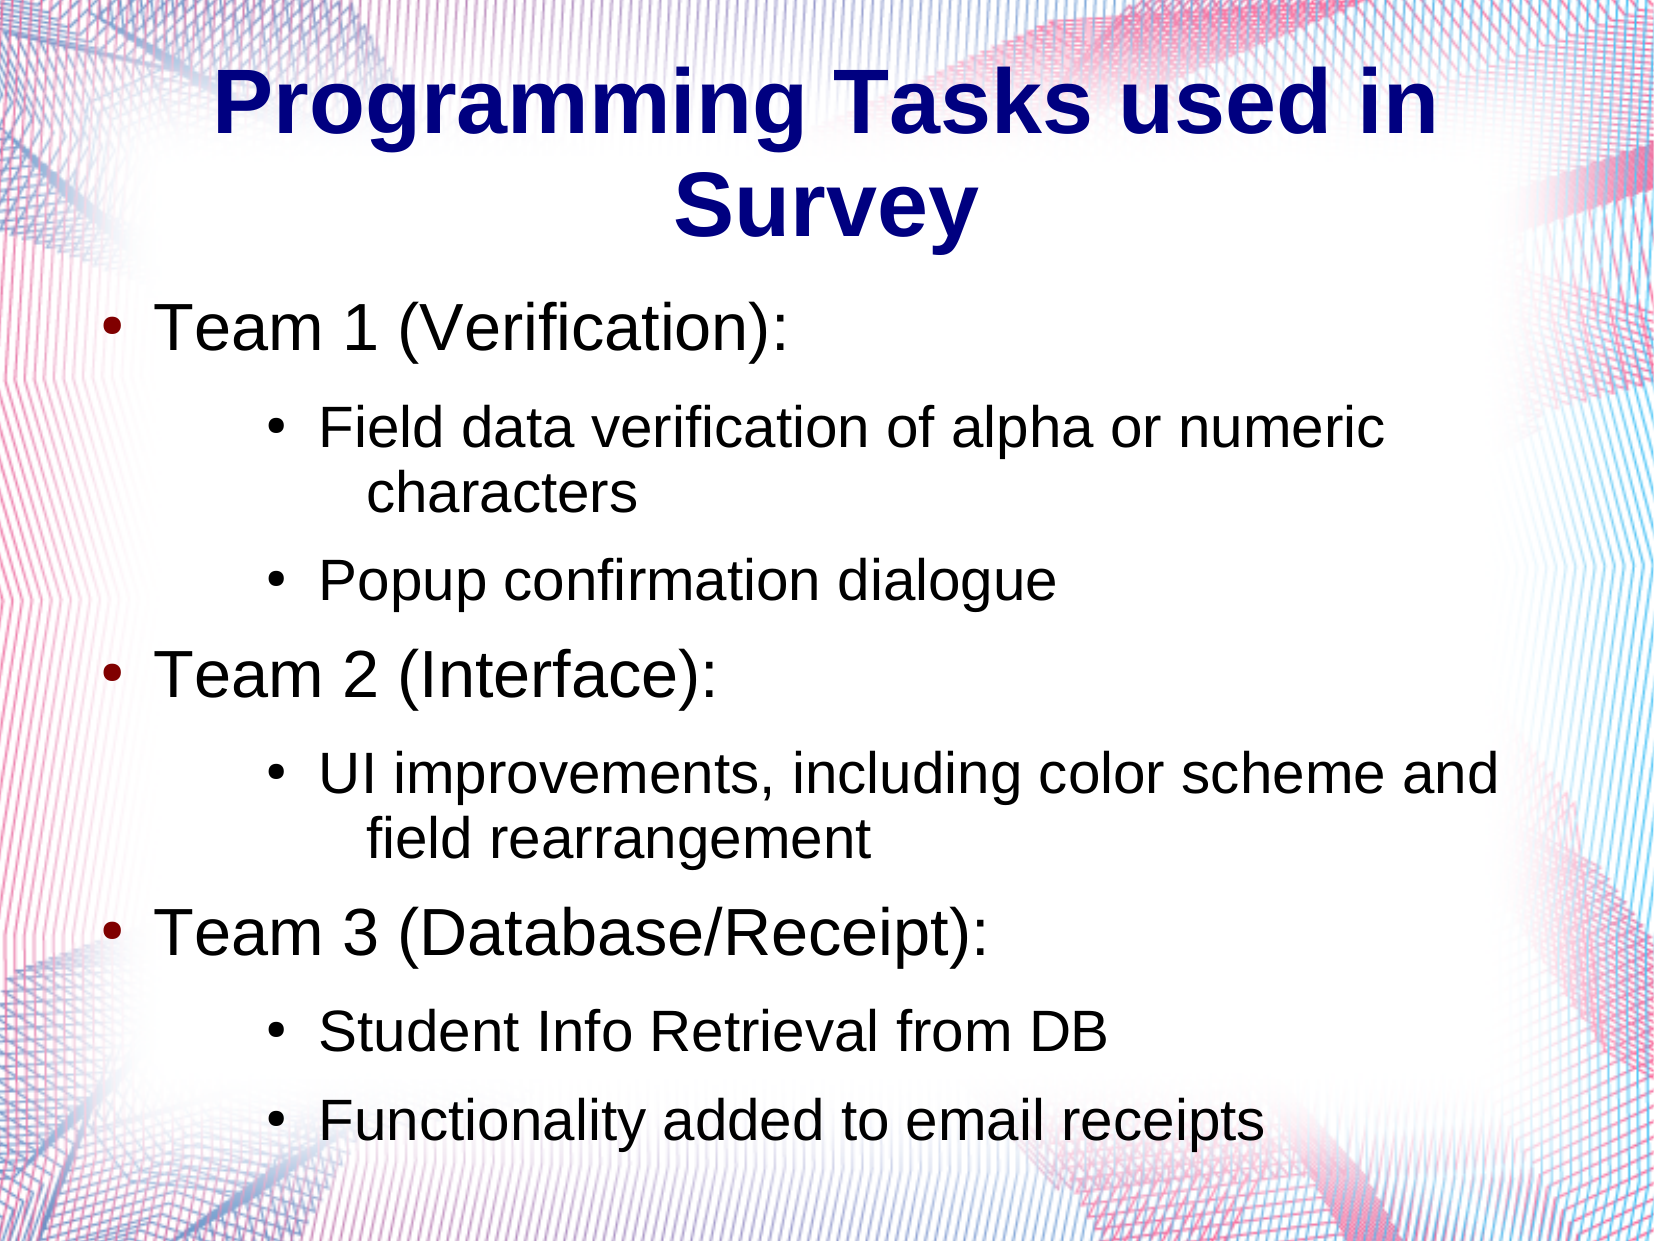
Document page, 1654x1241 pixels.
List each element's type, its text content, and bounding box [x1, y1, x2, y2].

title Programming Tasks used in Survey [82, 50, 1571, 256]
list Team 1 (Verification): Field data verification of alpha or numeric characters Popup confirmation dialogue Team 2 (Interface): UI improvements, including color scheme and field rearrangement Team 3 (Database/Receipt): Student Info Retrieval from DB Functionality added to email receipts [82, 290, 1571, 1152]
picture [0, 0, 1654, 1241]
